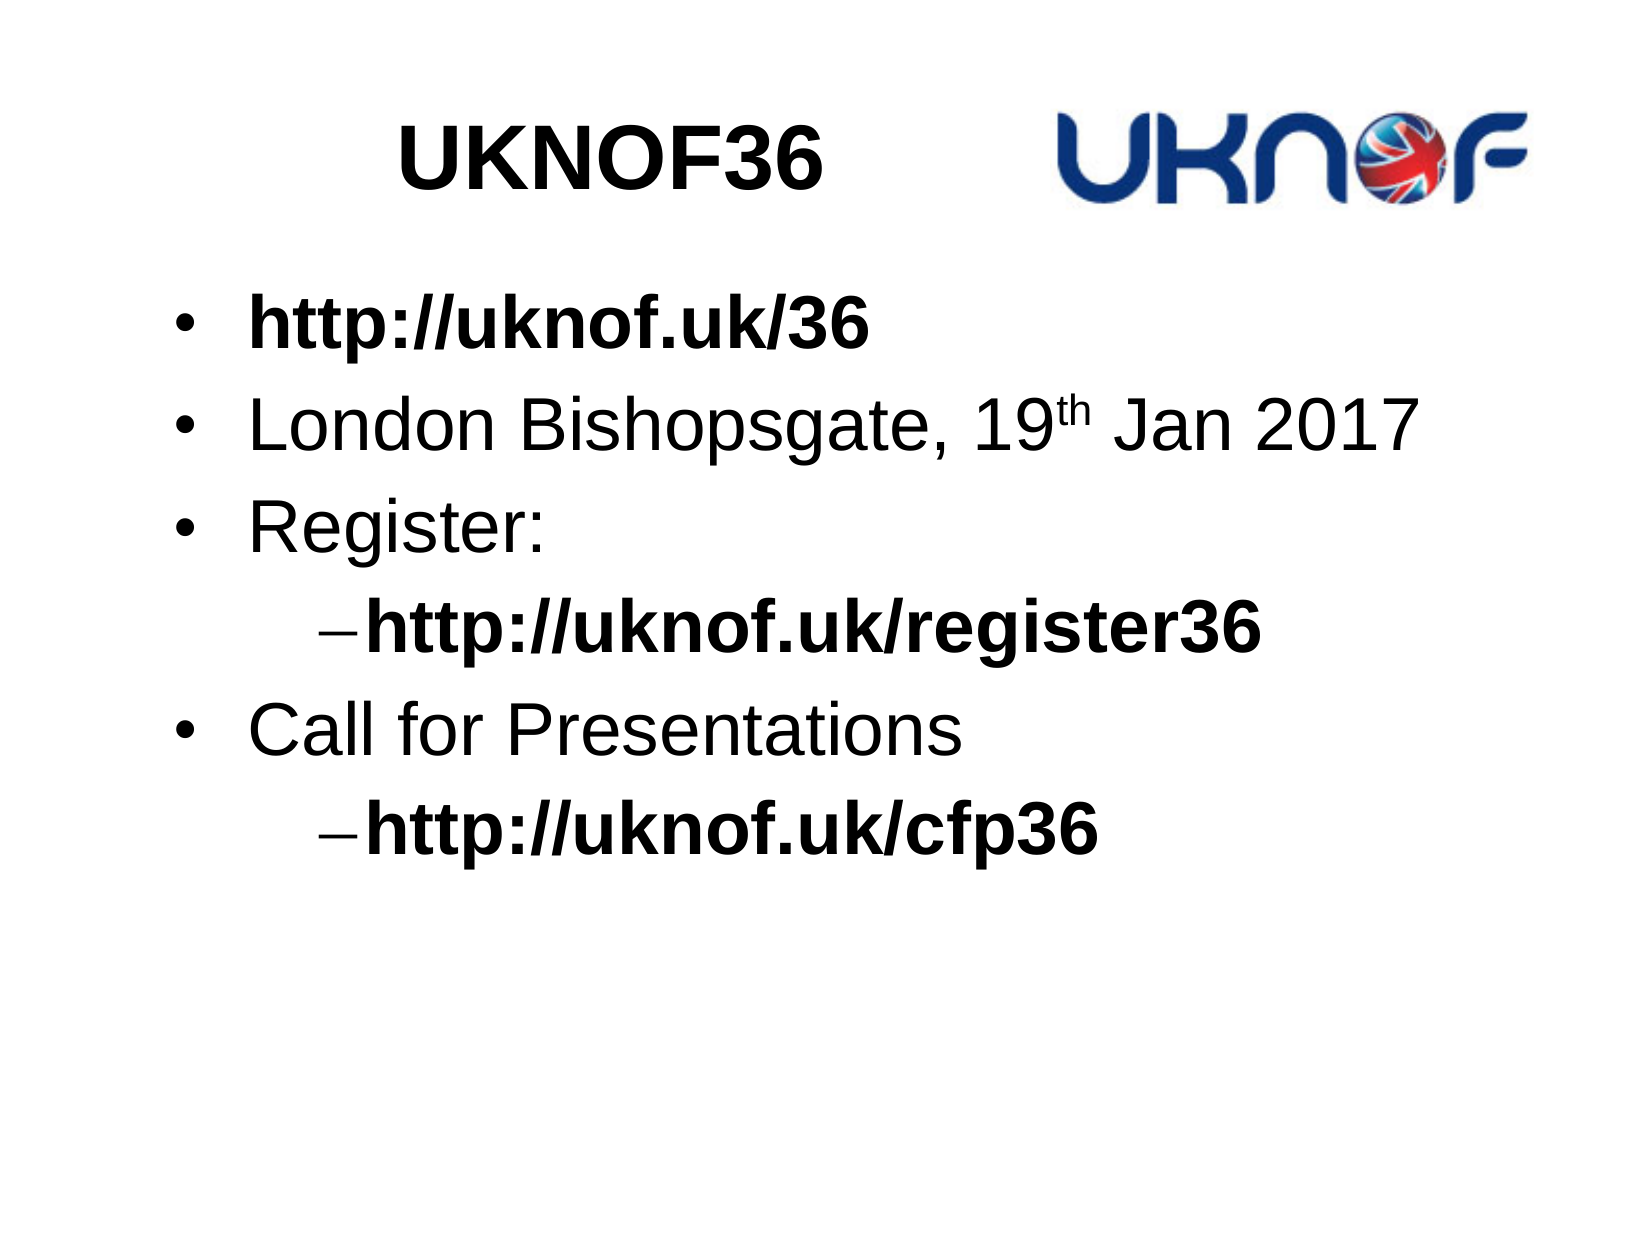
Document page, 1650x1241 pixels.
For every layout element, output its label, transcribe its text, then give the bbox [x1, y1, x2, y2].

picture [1100, 93, 1536, 225]
title UKNOF36 [123, 55, 1100, 262]
list http://uknof.uk/36 London Bishopsgate, 19th Jan 2017 Register: http://uknof.uk/register36 Call for Presentations http://uknof.uk/cfp36 [112, 280, 1515, 1013]
